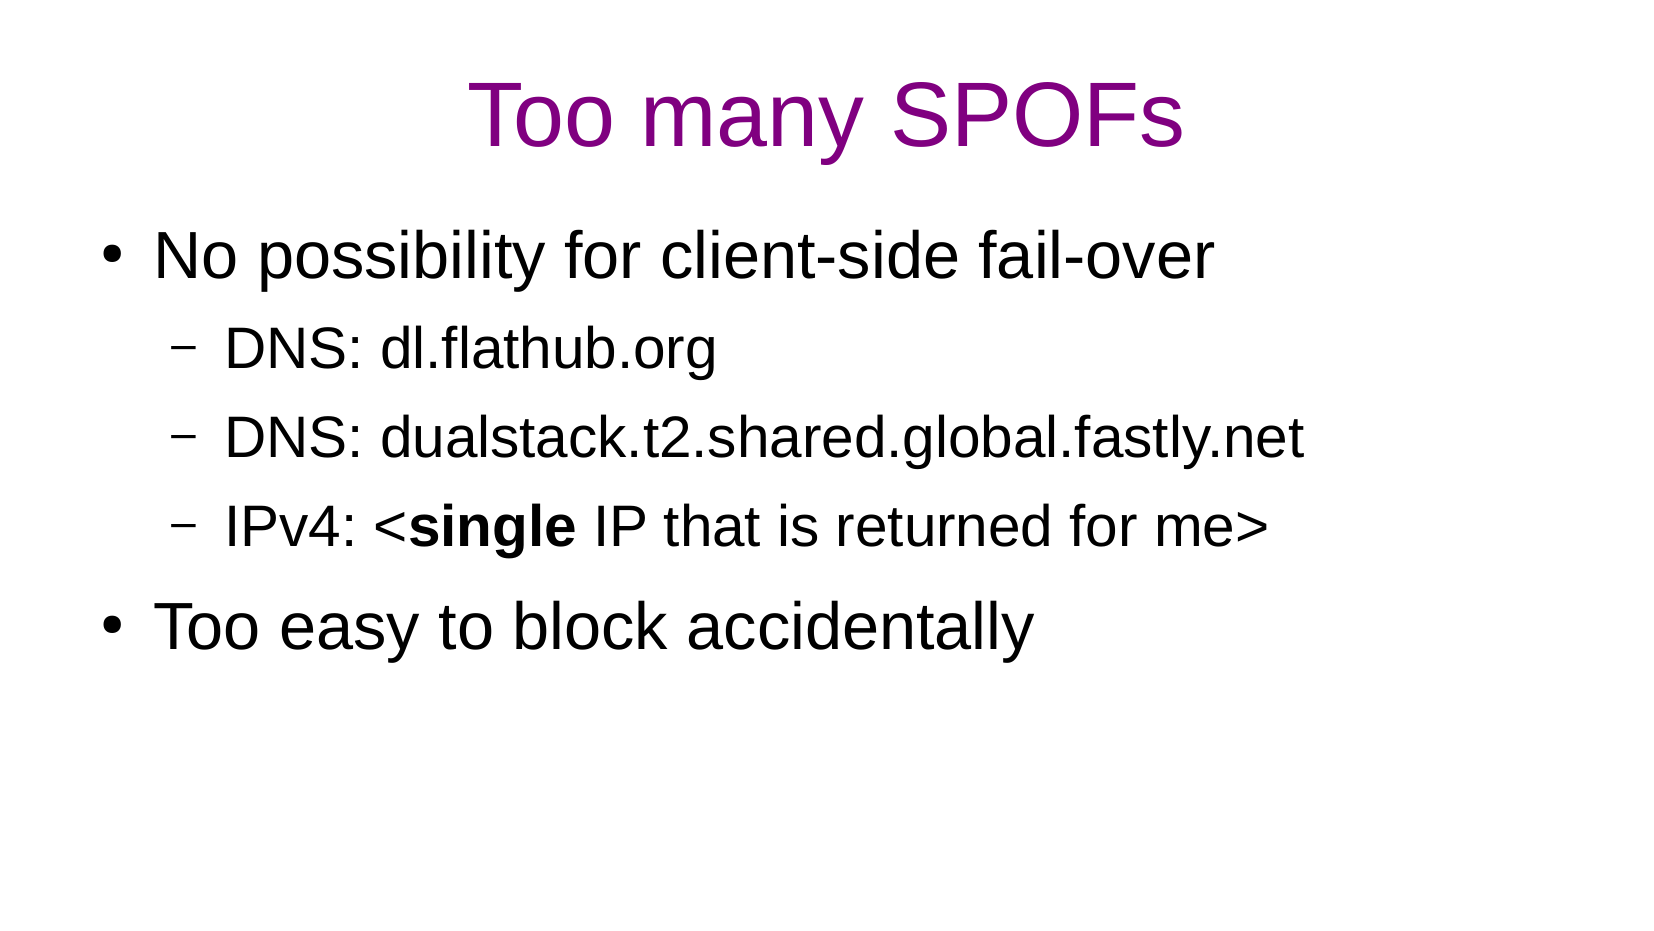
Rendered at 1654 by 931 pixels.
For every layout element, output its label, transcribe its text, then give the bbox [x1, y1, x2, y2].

title Too many SPOFs [82, 37, 1571, 193]
list No possibility for client-side fail-over DNS: dl.flathub.org DNS: dualstack.t2.shared.global.fastly.net IPv4: <single IP that is returned for me> Too easy to block accidentally [82, 217, 1571, 757]
